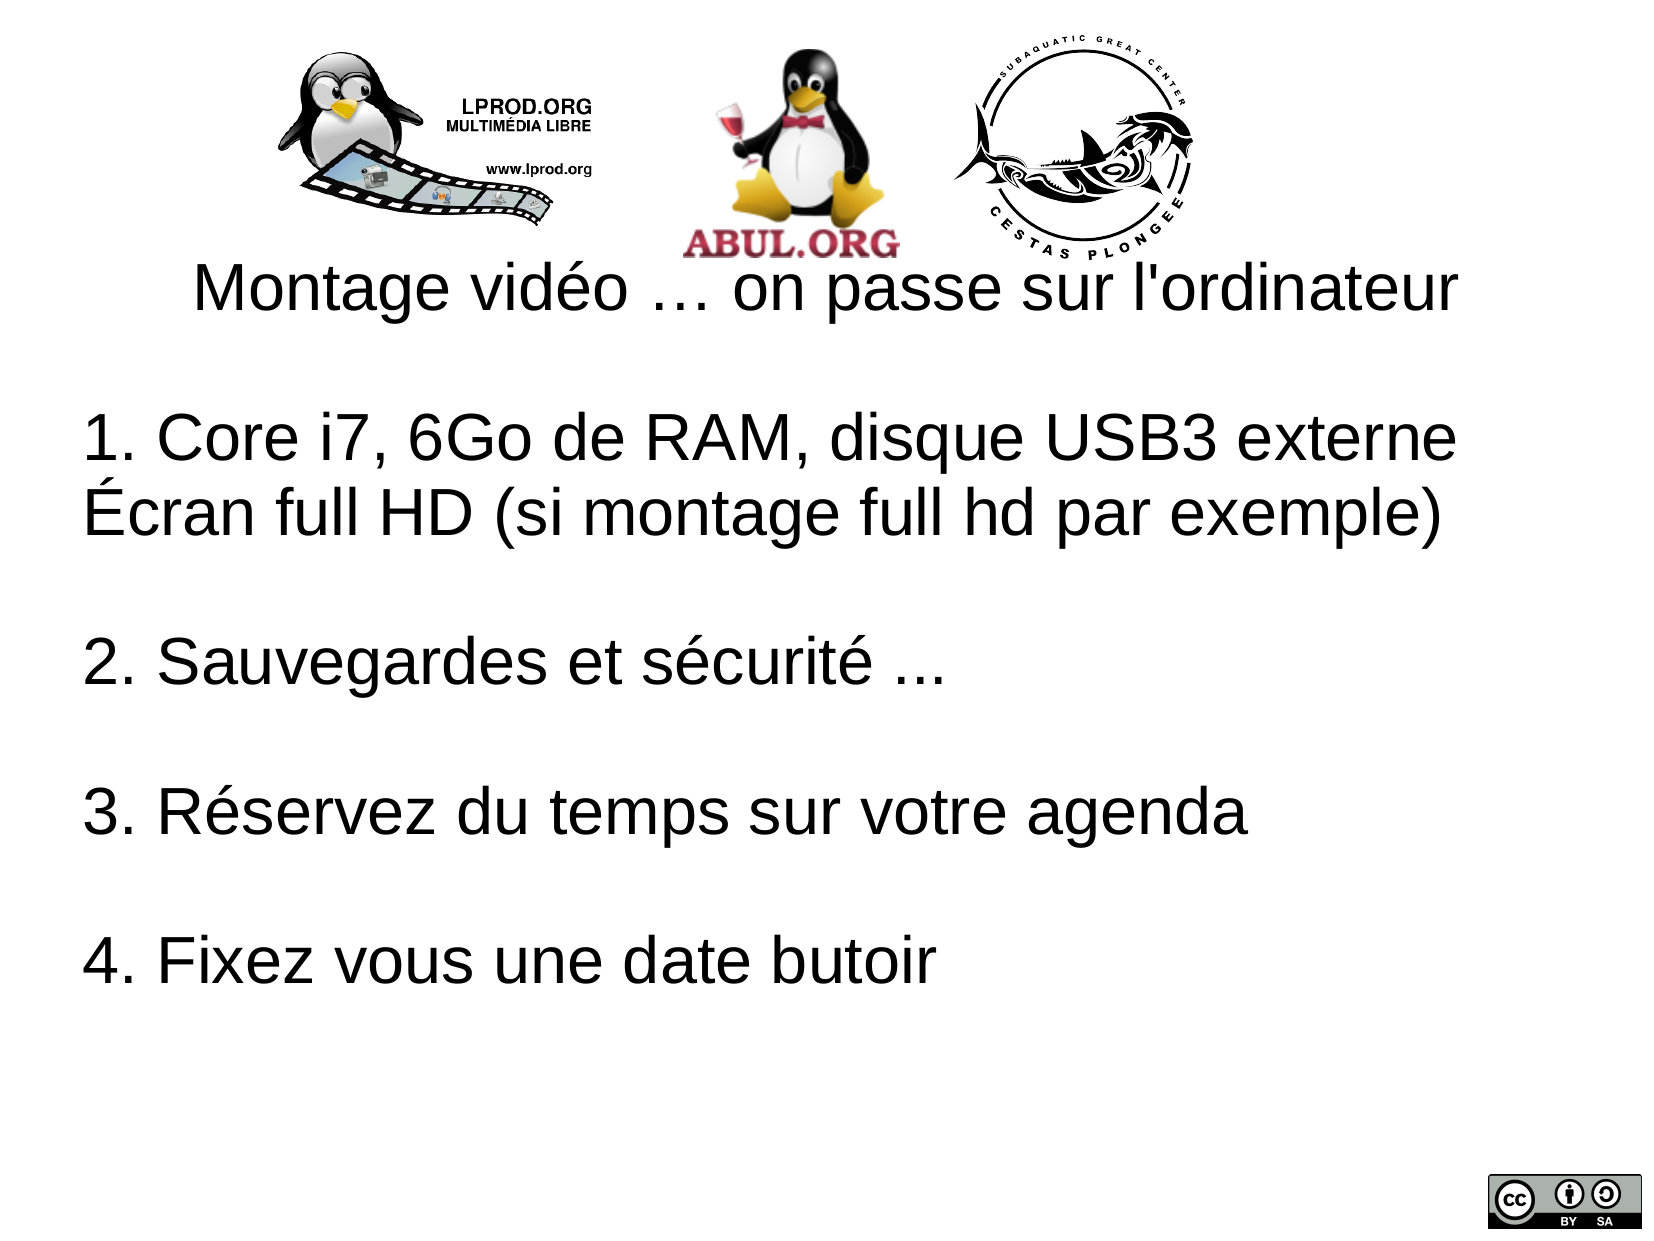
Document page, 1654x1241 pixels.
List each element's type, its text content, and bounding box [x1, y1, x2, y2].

subtitle Montage vidéo … on passe sur l'ordinateur 1. Core i7, 6Go de RAM, disque USB3 externe Écran full HD (si montage full hd par exemple) 2. Sauvegardes et sécurité ... 3. Réservez du temps sur votre agenda 4. Fixez vous une date butoir [82, 250, 1571, 1050]
picture [953, 35, 1193, 260]
picture [683, 49, 900, 250]
picture [1488, 1174, 1642, 1229]
picture [276, 50, 603, 250]
